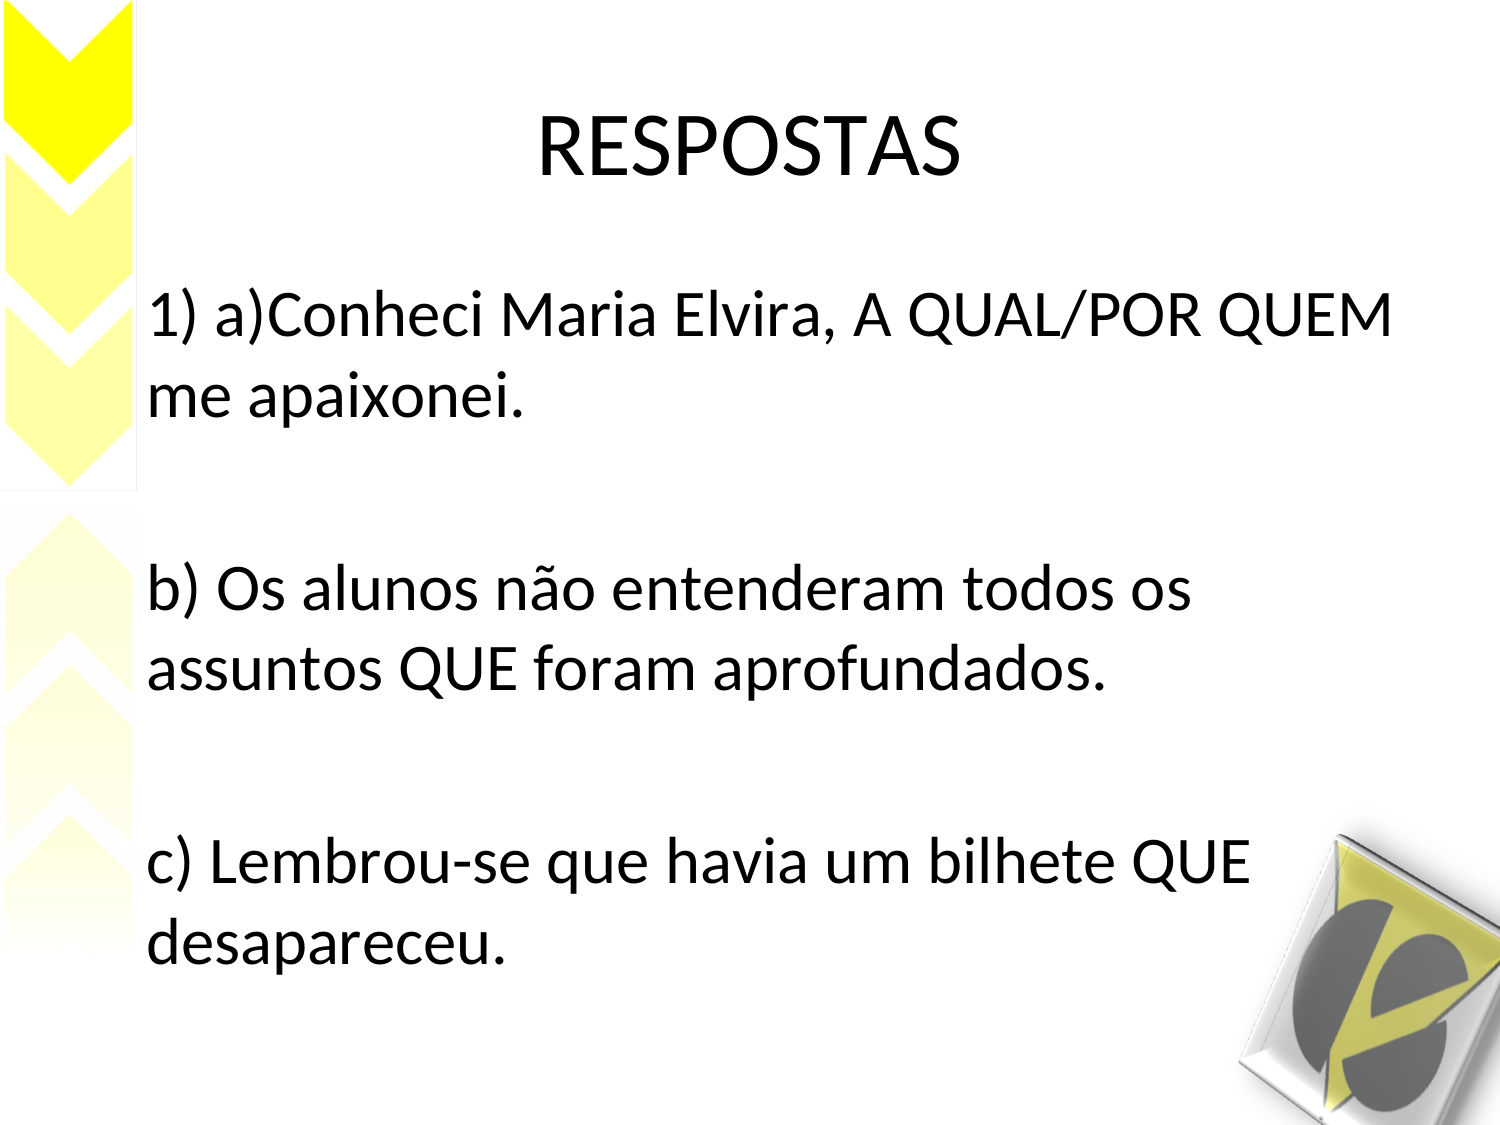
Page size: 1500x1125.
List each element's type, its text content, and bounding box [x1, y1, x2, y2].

list 1) a)Conheci Maria Elvira, A QUAL/POR QUEM me apaixonei. b) Os alunos não entenderam todos os assuntos QUE foram aprofundados. c) Lembrou-se que havia um bilhete QUE desapareceu. [75, 262, 1426, 1005]
picture [1194, 786, 1500, 1125]
title RESPOSTAS [75, 45, 1426, 233]
picture [0, 0, 140, 1003]
